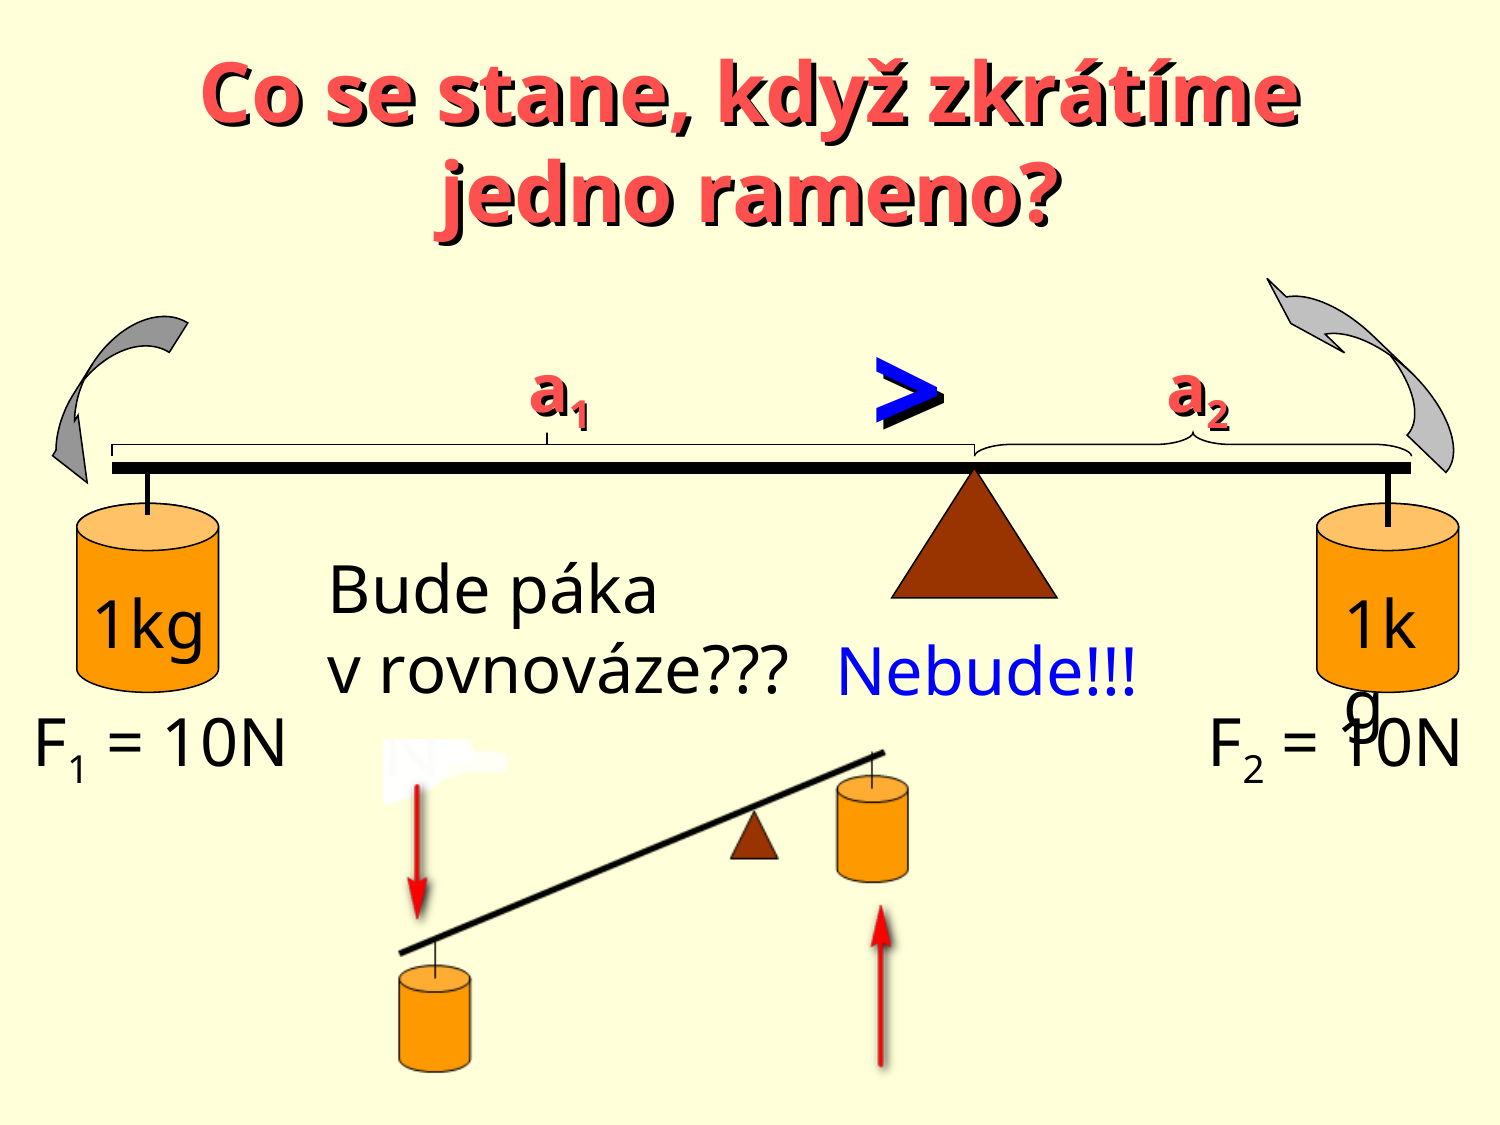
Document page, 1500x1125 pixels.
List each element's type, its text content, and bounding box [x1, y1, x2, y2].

text_box Nebude!!! [820, 621, 1188, 717]
text_box [76, 529, 219, 574]
text_box F2 = 10N [1192, 692, 1500, 799]
title Co se stane, když zkrátíme jedno rameno? [75, 31, 1426, 247]
text_box 1kg [76, 574, 243, 670]
text_box 1kg [1328, 574, 1471, 692]
text_box > [856, 302, 987, 468]
text_box [52, 316, 188, 483]
text_box [383, 739, 920, 1095]
text_box Bude páka v rovnováze??? [312, 538, 845, 715]
text_box [1316, 528, 1459, 682]
text_box F1 = 10N [17, 692, 325, 799]
text_box [1266, 278, 1454, 473]
text_box a2 [1151, 338, 1258, 445]
text_box [76, 670, 219, 692]
text_box a1 [513, 338, 621, 445]
text_box [891, 468, 1058, 598]
